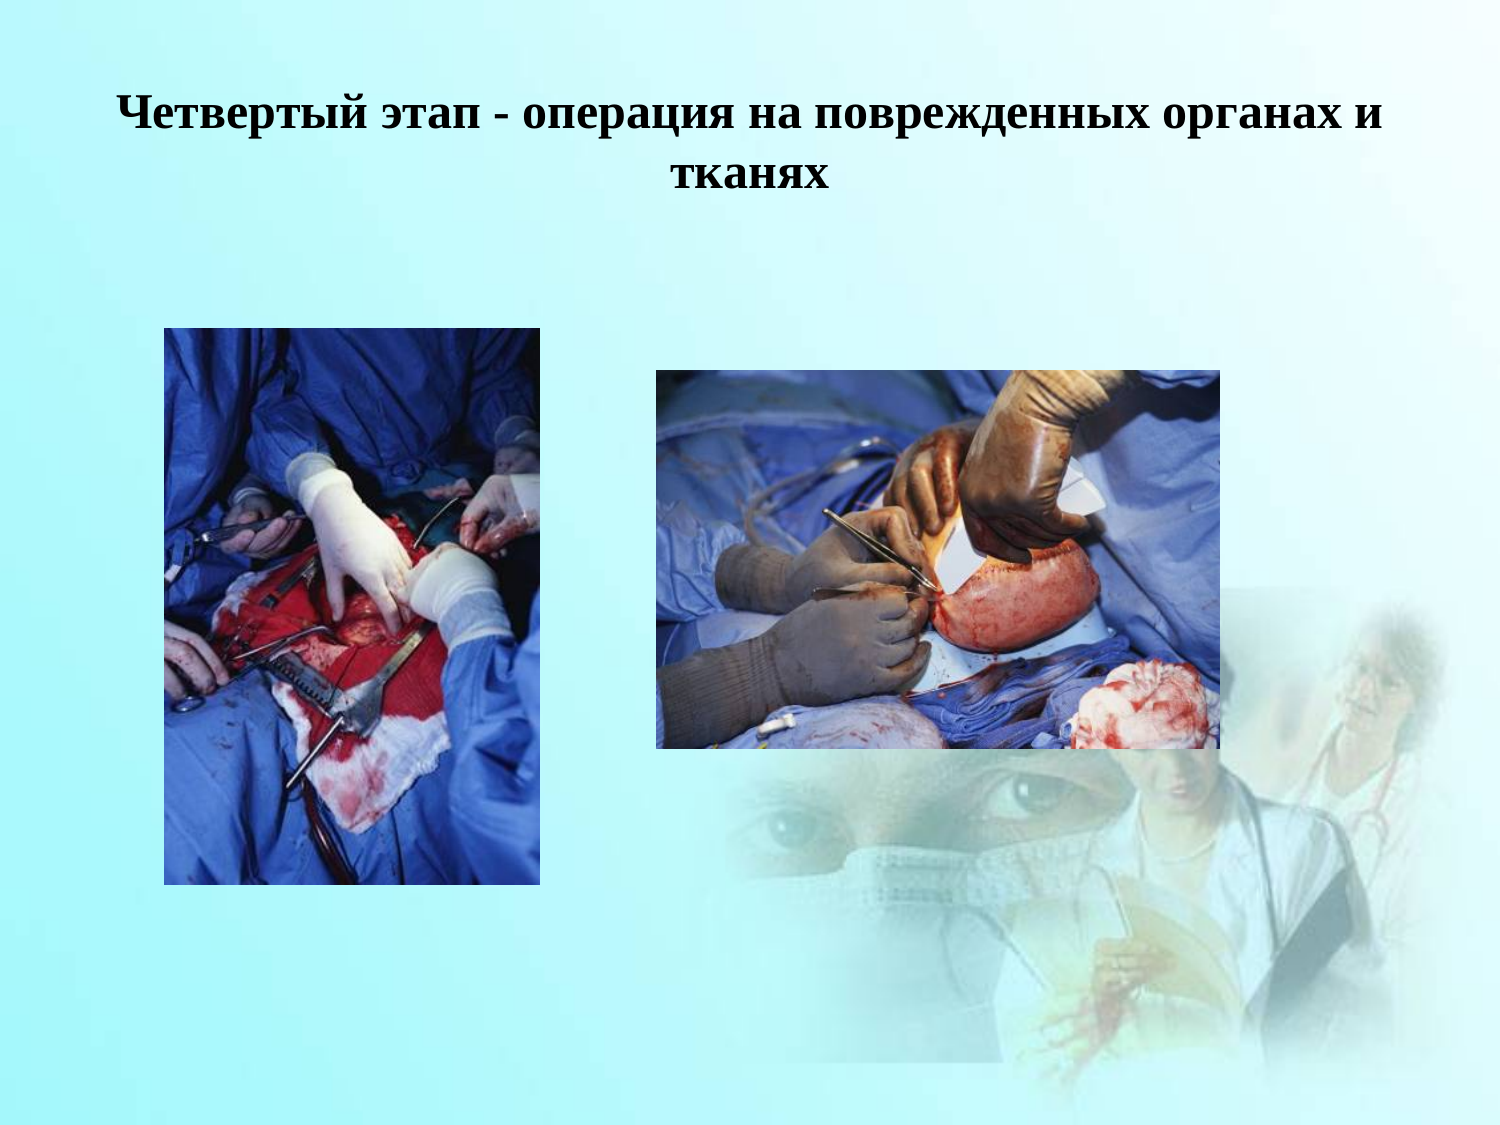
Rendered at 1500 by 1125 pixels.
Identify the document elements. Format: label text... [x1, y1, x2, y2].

title Четвертый этап - операция на поврежденных органах и тканях [75, 45, 1426, 233]
picture [164, 328, 540, 885]
picture [656, 370, 1220, 749]
